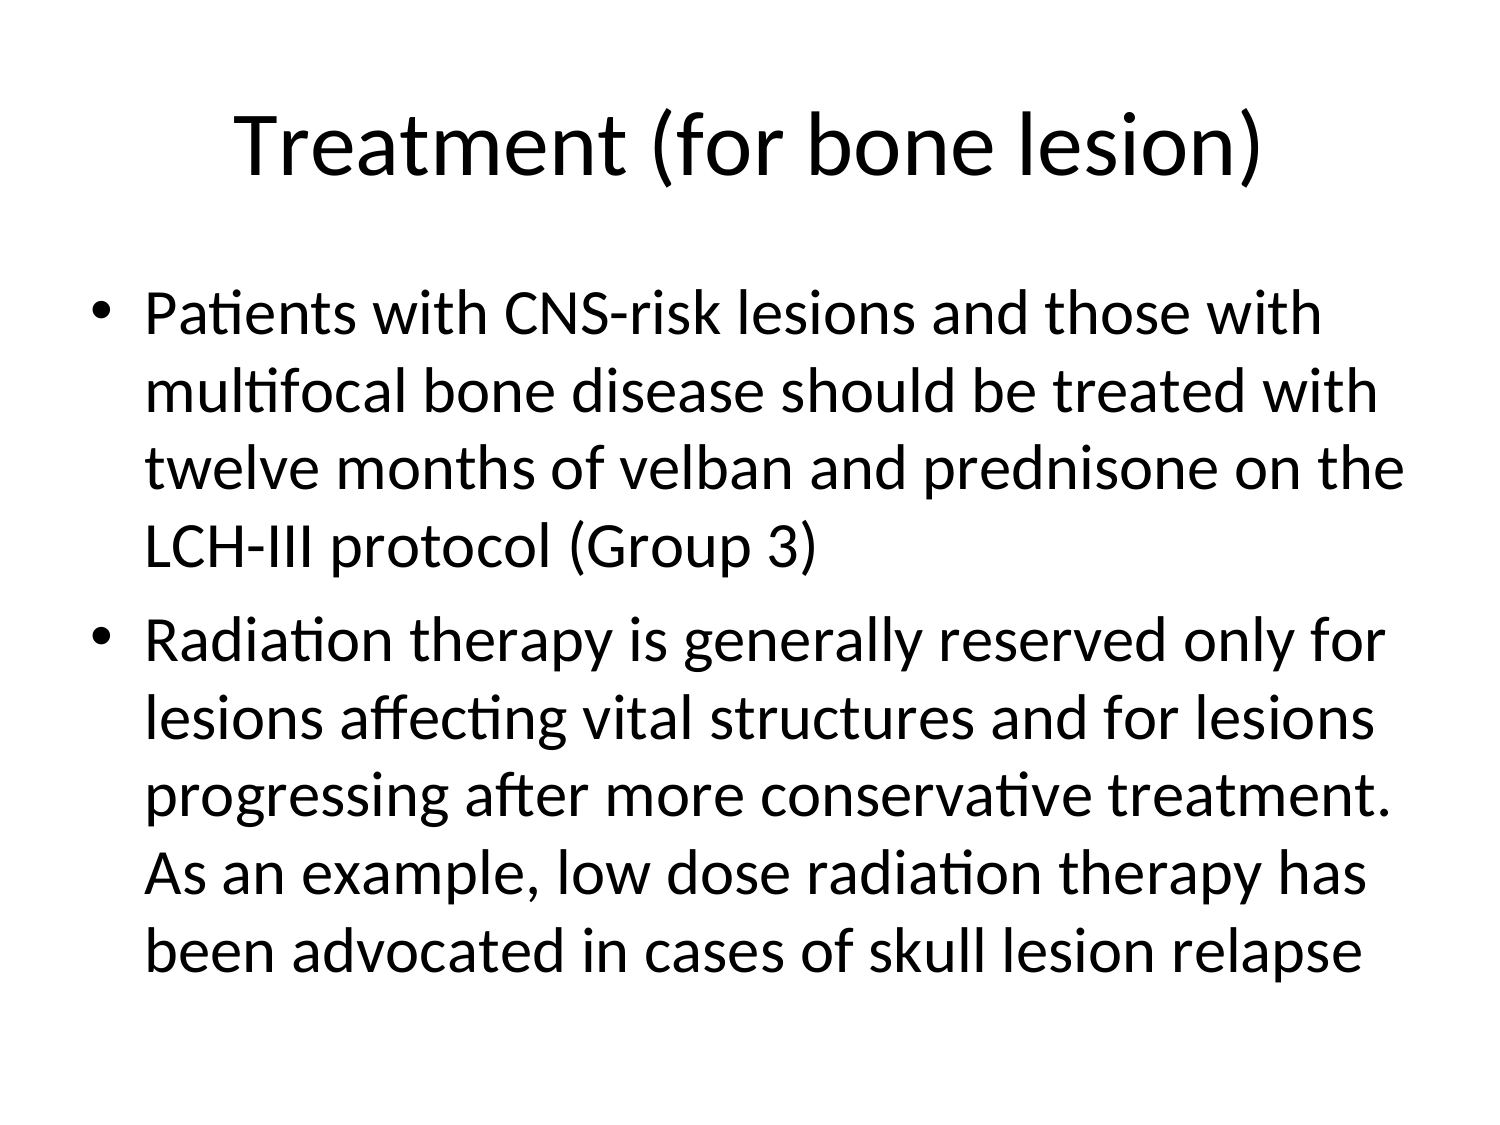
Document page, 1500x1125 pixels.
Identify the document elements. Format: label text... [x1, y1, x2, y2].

title Treatment (for bone lesion) [75, 45, 1426, 233]
list Patients with CNS-risk lesions and those with multifocal bone disease should be treated with twelve months of velban and prednisone on the LCH-III protocol (Group 3) Radiation therapy is generally reserved only for lesions affecting vital structures and for lesions progressing after more conservative treatment. As an example, low dose radiation therapy has been advocated in cases of skull lesion relapse [75, 262, 1426, 1005]
